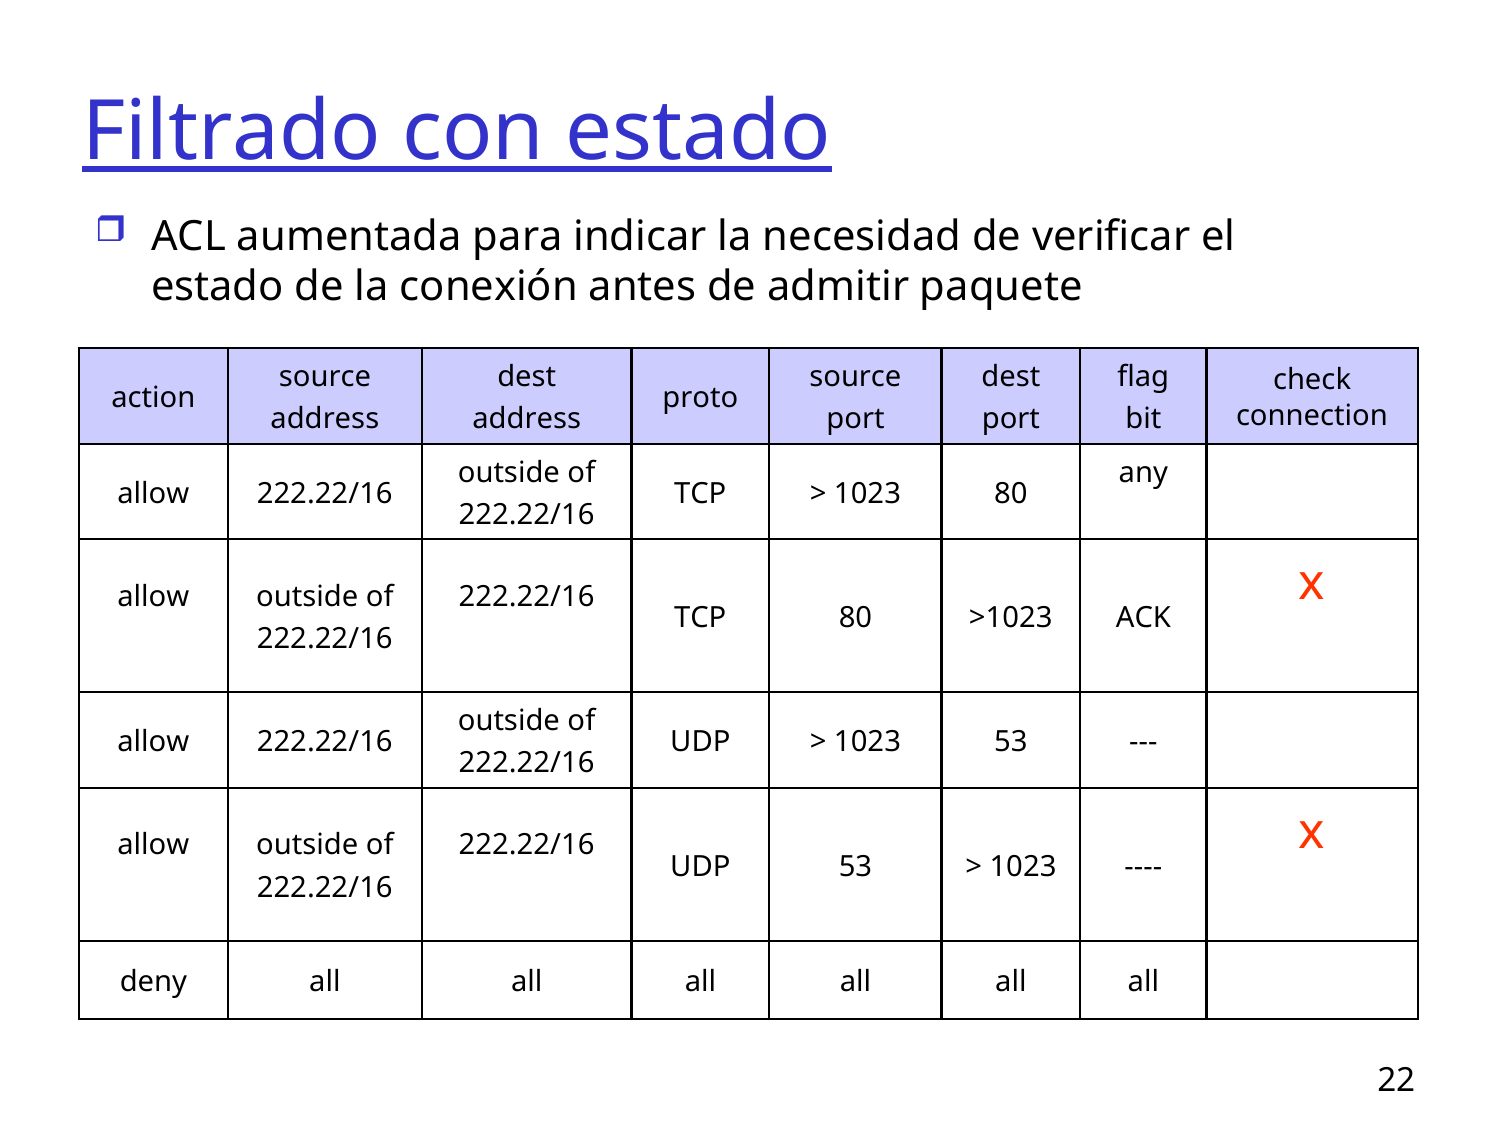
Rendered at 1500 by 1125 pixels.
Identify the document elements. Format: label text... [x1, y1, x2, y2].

table_cell >1023 [943, 540, 1079, 691]
table_cell [1208, 942, 1417, 1018]
table_cell allow [80, 445, 227, 538]
table_cell all [423, 942, 630, 1018]
table_cell 53 [770, 789, 940, 940]
table_cell 80 [770, 540, 940, 691]
table_cell > 1023 [770, 445, 940, 538]
table_cell --- [1081, 693, 1205, 787]
table_cell 222.22/16 [229, 445, 421, 538]
table_header check connection [1208, 349, 1417, 443]
table_cell all [633, 942, 768, 1018]
table_cell 222.22/16 [423, 789, 630, 940]
table_cell 80 [943, 445, 1079, 538]
text_box ACL aumentada para indicar la necesidad de verificar el estado de la conexión antes de admitir paquete [80, 200, 1313, 365]
table_cell 222.22/16 [229, 693, 421, 787]
table_cell all [1081, 942, 1205, 1018]
table_header source port [770, 365, 940, 443]
table_header flag bit [1081, 365, 1205, 443]
title Filtrado con estado [67, 32, 1343, 221]
table_cell allow [80, 693, 227, 787]
table_cell TCP [633, 445, 768, 538]
table_cell > 1023 [943, 789, 1079, 940]
table_cell all [770, 942, 940, 1018]
table_cell x [1208, 789, 1417, 940]
table_cell outside of 222.22/16 [423, 693, 630, 787]
table_cell [1208, 693, 1417, 787]
table_cell outside of 222.22/16 [229, 540, 421, 691]
table_cell TCP [633, 540, 768, 691]
table_cell UDP [633, 693, 768, 787]
table_header source address [229, 365, 421, 443]
table_cell all [943, 942, 1079, 1018]
table_cell UDP [633, 789, 768, 940]
table_cell outside of 222.22/16 [423, 445, 630, 538]
table_header action [80, 365, 227, 443]
table_header dest address [423, 365, 630, 443]
table_cell any [1081, 445, 1205, 538]
table_cell > 1023 [770, 693, 940, 787]
table_cell x [1208, 540, 1417, 691]
table_cell deny [80, 942, 227, 1018]
table_header proto [633, 365, 768, 443]
table_cell 222.22/16 [423, 540, 630, 691]
table_cell ---- [1081, 789, 1205, 940]
table_cell all [229, 942, 421, 1018]
table_cell 53 [943, 693, 1079, 787]
table_cell allow [80, 789, 227, 940]
table_header dest port [943, 365, 1079, 443]
table_cell [1208, 445, 1417, 538]
table_cell outside of 222.22/16 [229, 789, 421, 940]
table_cell ACK [1081, 540, 1205, 691]
table_cell allow [80, 540, 227, 691]
